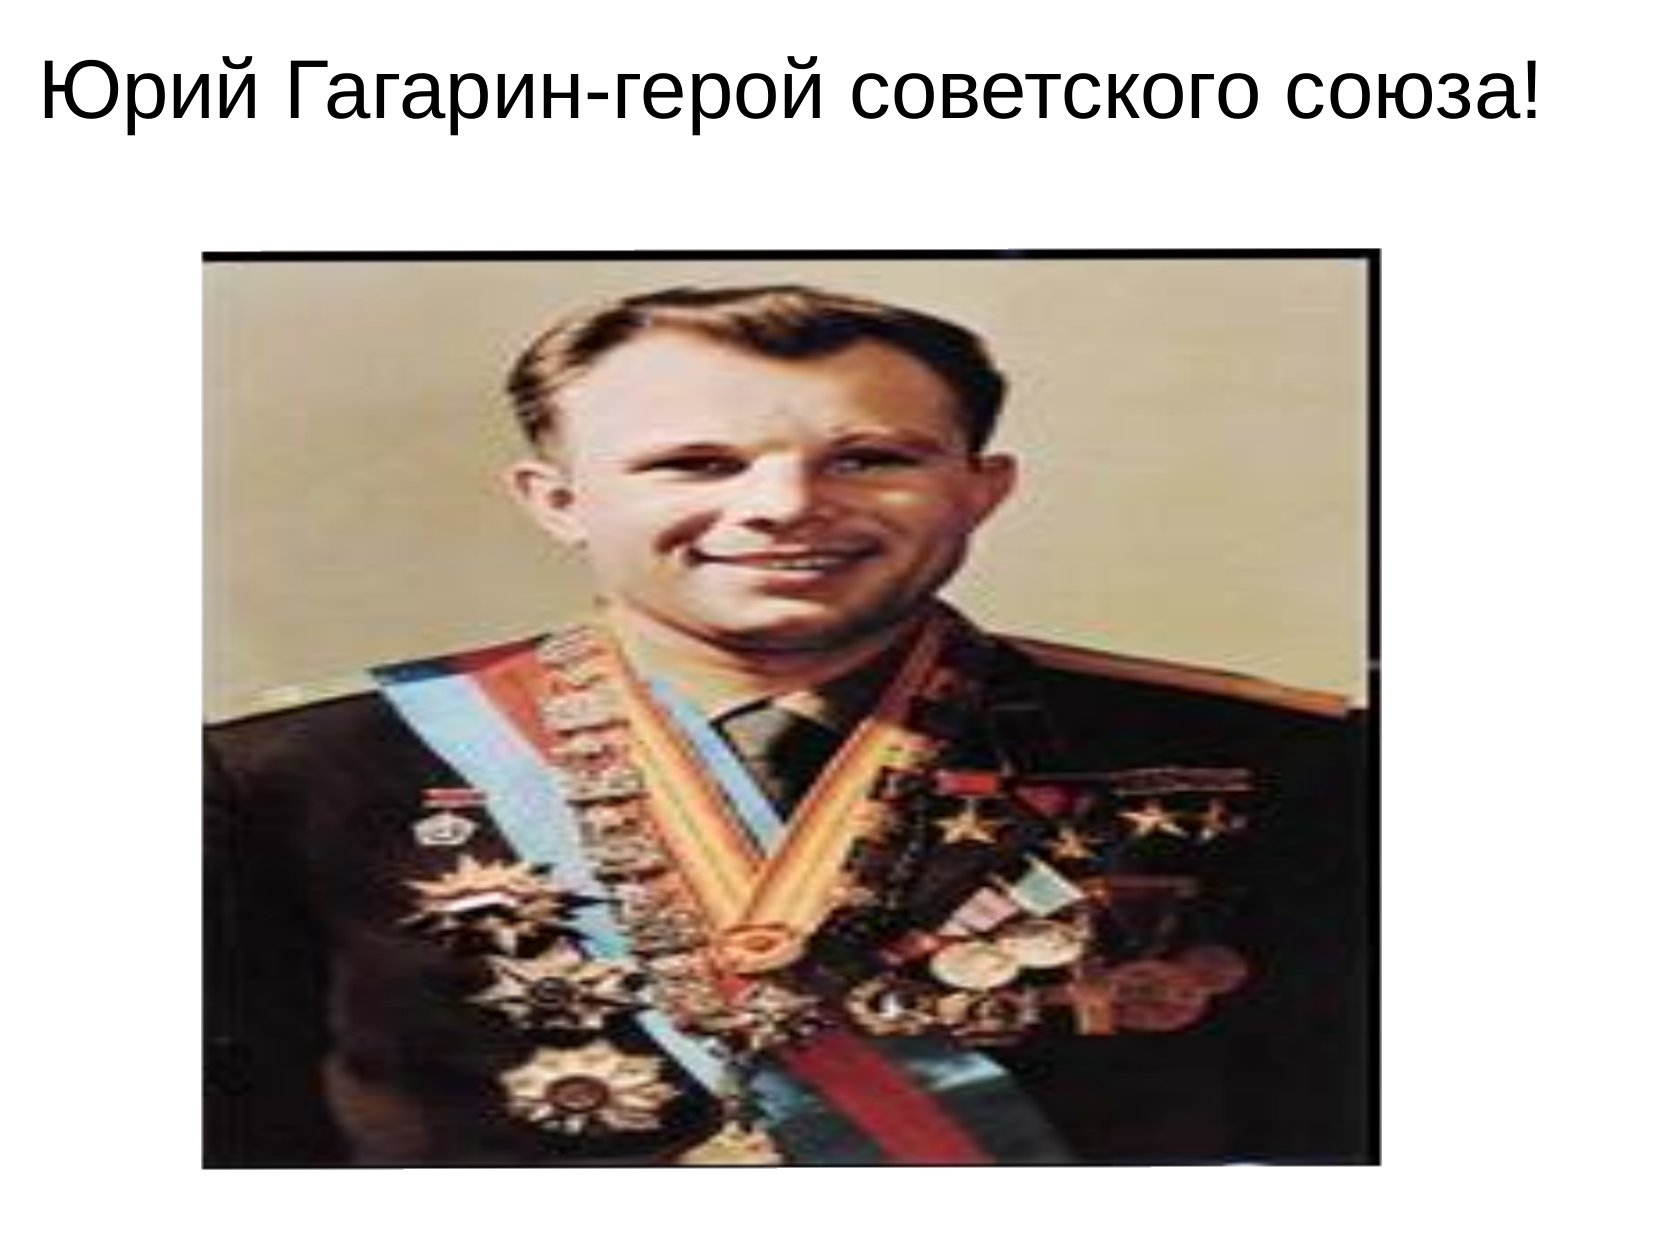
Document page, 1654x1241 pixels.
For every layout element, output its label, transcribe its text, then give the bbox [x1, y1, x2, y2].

picture [200, 247, 1382, 1170]
text_box Юрий Гагарин-герой советского союза! [23, 35, 1630, 144]
